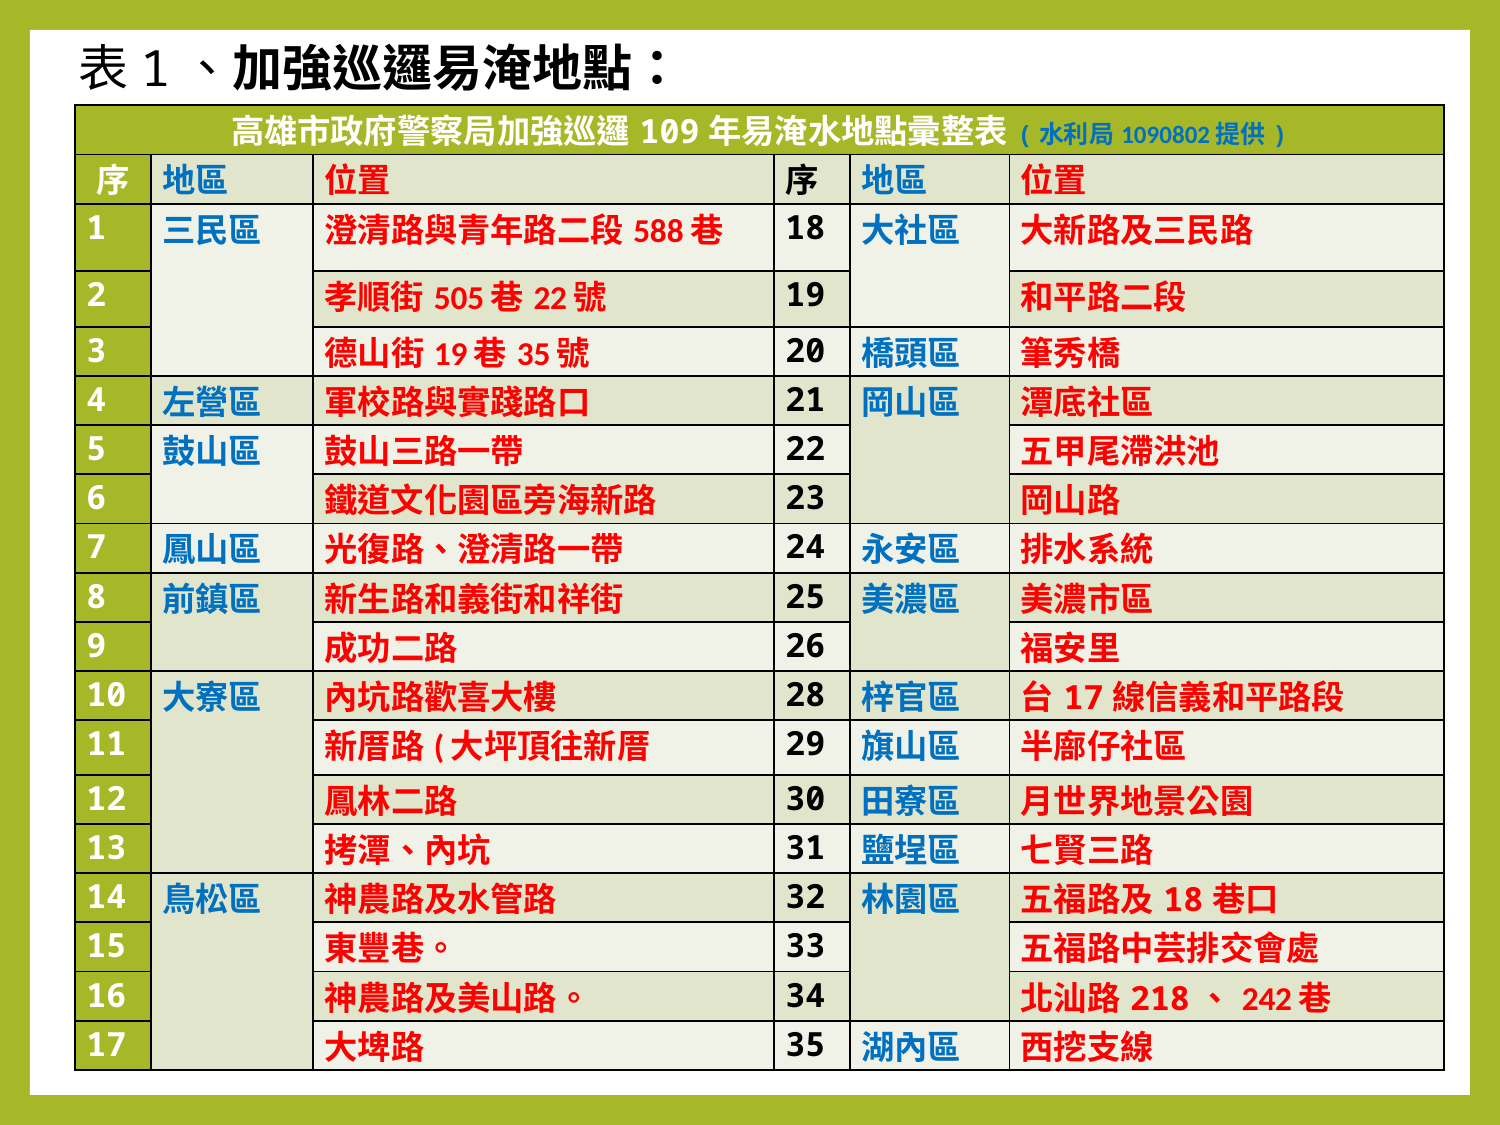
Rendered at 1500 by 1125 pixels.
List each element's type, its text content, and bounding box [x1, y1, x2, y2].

table_cell 新生路和義街和祥街 [314, 574, 773, 621]
table_cell 內坑路歡喜大樓 [314, 672, 773, 719]
table_cell 8 [76, 574, 150, 621]
table_cell 軍校路與實踐路口 [314, 377, 773, 424]
table_cell 34 [775, 972, 849, 1020]
table_cell 位置 [314, 155, 773, 203]
table_cell 岡山路 [1010, 475, 1443, 523]
table_cell 1 [76, 205, 150, 270]
table_cell 6 [76, 475, 150, 523]
table_cell 29 [775, 721, 849, 774]
table_cell 28 [775, 672, 849, 719]
table_cell 10 [76, 672, 150, 719]
table_cell 前鎮區 [152, 574, 312, 670]
table_header 高雄市政府警察局加強巡邏109年易淹水地點彚整表(水利局1090802提供) [76, 106, 1443, 154]
table_cell 大埤路 [314, 1022, 773, 1069]
table_cell 光復路、澄清路一帶 [314, 524, 773, 572]
table_cell 湖內區 [851, 1022, 1009, 1069]
table_cell 30 [775, 776, 849, 823]
table_cell 旗山區 [851, 721, 1009, 774]
table_cell 五福路及18巷口 [1010, 874, 1443, 921]
table_cell 梓官區 [851, 672, 1009, 719]
table_cell 岡山區 [851, 377, 1009, 523]
table_cell 北汕路218、242巷 [1010, 972, 1443, 1020]
table_cell 大社區 [851, 205, 1009, 326]
table_cell 美濃市區 [1010, 574, 1443, 621]
table_cell 月世界地景公園 [1010, 776, 1443, 823]
table_cell 2 [76, 272, 150, 326]
table_cell 新厝路(大坪頂往新厝 [314, 721, 773, 774]
table_cell 拷潭、內坑 [314, 825, 773, 872]
table_cell 大寮區 [152, 672, 312, 872]
table_cell 鳳山區 [152, 524, 312, 572]
table_cell 永安區 [851, 524, 1009, 572]
table_cell 22 [775, 426, 849, 473]
table_cell 3 [76, 328, 150, 375]
table_cell 筆秀橋 [1010, 328, 1443, 375]
table_cell 序 [76, 155, 150, 203]
table_cell 美濃區 [851, 574, 1009, 670]
table_cell 鼓山三路一帶 [314, 426, 773, 473]
table_cell 13 [76, 825, 150, 872]
table_cell 7 [76, 524, 150, 572]
table_cell 地區 [152, 155, 312, 203]
table_cell 位置 [1010, 155, 1443, 203]
table_cell 澄清路與青年路二段588巷 [314, 205, 773, 270]
table_cell 33 [775, 923, 849, 971]
table_cell 18 [775, 205, 849, 270]
table_cell 成功二路 [314, 623, 773, 670]
table_cell 左營區 [152, 377, 312, 424]
table_cell 序 [775, 155, 849, 203]
table_cell 5 [76, 426, 150, 473]
table_cell 和平路二段 [1010, 272, 1443, 326]
table_cell 孝順街505巷22號 [314, 272, 773, 326]
table_cell 26 [775, 623, 849, 670]
table_cell 35 [775, 1022, 849, 1069]
table_cell 神農路及美山路。 [314, 972, 773, 1020]
table_cell 三民區 [152, 205, 312, 375]
table_cell 鹽埕區 [851, 825, 1009, 872]
table_cell 17 [76, 1022, 150, 1069]
table_cell 16 [76, 972, 150, 1020]
table_cell 潭底社區 [1010, 377, 1443, 424]
table_cell 24 [775, 524, 849, 572]
table_cell 林園區 [851, 874, 1009, 1020]
table_cell 大新路及三民路 [1010, 205, 1443, 270]
table_cell 9 [76, 623, 150, 670]
table_cell 19 [775, 272, 849, 326]
table_cell 神農路及水管路 [314, 874, 773, 921]
table_cell 田寮區 [851, 776, 1009, 823]
table_cell 七賢三路 [1010, 825, 1443, 872]
table_cell 五福路中芸排交會處 [1010, 923, 1443, 971]
table_cell 鳳林二路 [314, 776, 773, 823]
table_cell 鳥松區 [152, 874, 312, 1069]
table_cell 25 [775, 574, 849, 621]
table_cell 地區 [851, 155, 1009, 203]
text_box 表1、加強巡邏易淹地點： [63, 29, 698, 105]
table_cell 排水系統 [1010, 524, 1443, 572]
table_cell 21 [775, 377, 849, 424]
table_cell 23 [775, 475, 849, 523]
table_cell 20 [775, 328, 849, 375]
table_cell 15 [76, 923, 150, 971]
table_cell 32 [775, 874, 849, 921]
table_cell 鐵道文化園區旁海新路 [314, 475, 773, 523]
table_cell 德山街19巷35號 [314, 328, 773, 375]
table_cell 台17線信義和平路段 [1010, 672, 1443, 719]
table_cell 31 [775, 825, 849, 872]
table_cell 4 [76, 377, 150, 424]
table_cell 12 [76, 776, 150, 823]
table_cell 半廍仔社區 [1010, 721, 1443, 774]
table_cell 鼓山區 [152, 426, 312, 523]
table_cell 11 [76, 721, 150, 774]
table_cell 福安里 [1010, 623, 1443, 670]
table_cell 五甲尾滯洪池 [1010, 426, 1443, 473]
table_cell 14 [76, 874, 150, 921]
table_cell 西挖支線 [1010, 1022, 1443, 1069]
table_cell 東豐巷。 [314, 923, 773, 971]
table_cell 橋頭區 [851, 328, 1009, 375]
